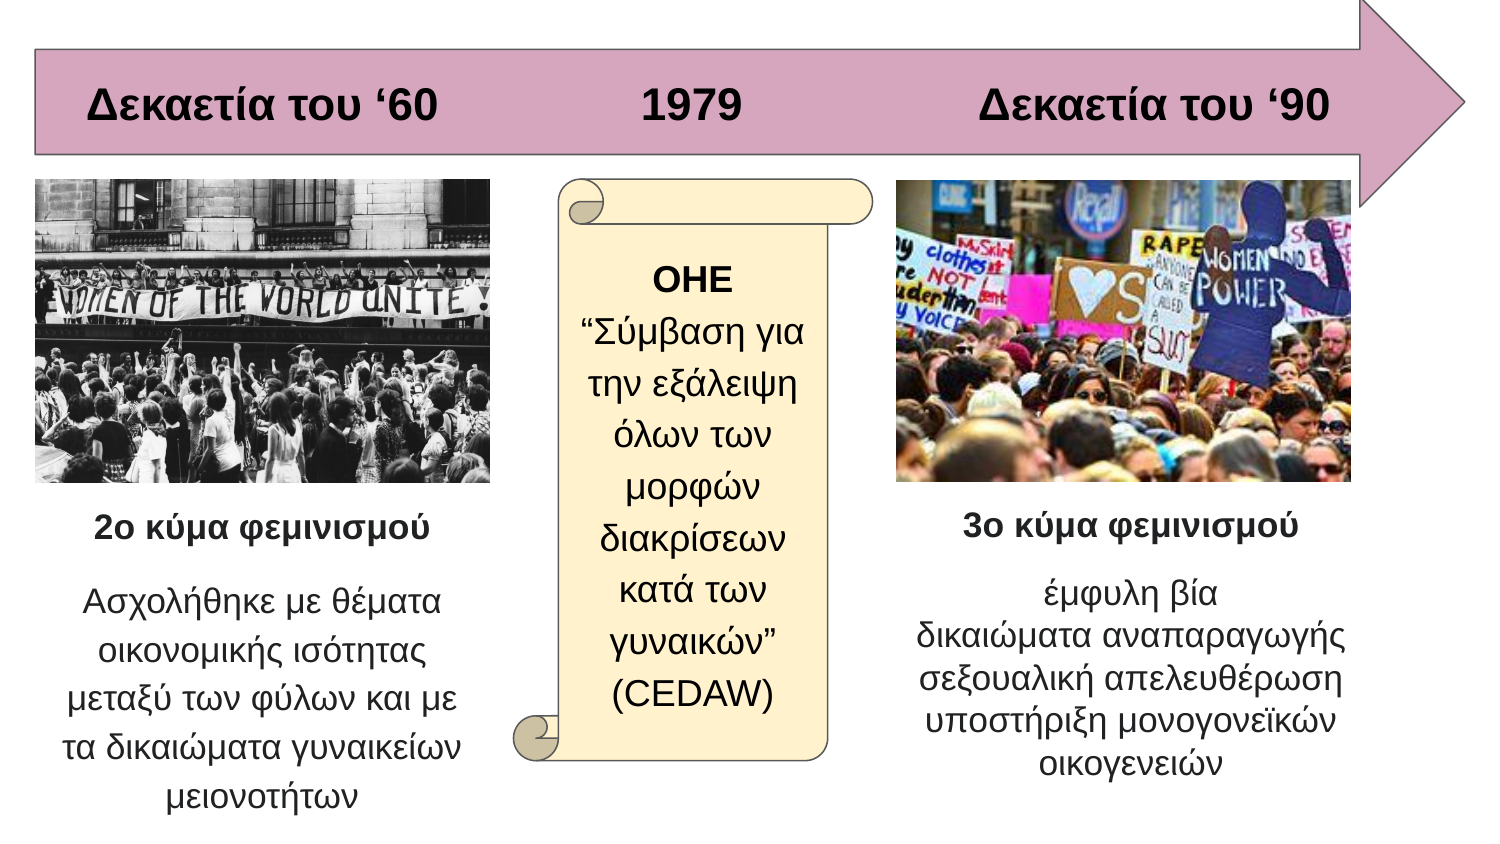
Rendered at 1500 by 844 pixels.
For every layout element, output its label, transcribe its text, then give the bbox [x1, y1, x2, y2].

text_box Δεκαετία του ‘90 [945, 59, 1364, 145]
picture [896, 180, 1351, 481]
text_box 1979 [625, 59, 791, 145]
text_box Δεκαετία του ‘60 [52, 59, 472, 145]
text_box ΟΗΕ “Σύμβαση για την εξάλειψη όλων των μορφών διακρίσεων κατά των γυναικών” (CEDAW) [538, 179, 873, 761]
text_box [35, 0, 1465, 208]
picture [35, 179, 490, 483]
text_box 2ο κύμα φεμινισμού Ασχολήθηκε με θέματα οικονομικής ισότητας μεταξύ των φύλων και με τα δικαιώματα γυναικείων μειονοτήτων [35, 483, 490, 844]
text_box 3ο κύμα φεμινισμού έμφυλη βία δικαιώματα αναπαραγωγής σεξουαλική απελευθέρωση υποστήριξη μονογονεϊκών οικογενειών [872, 481, 1390, 844]
